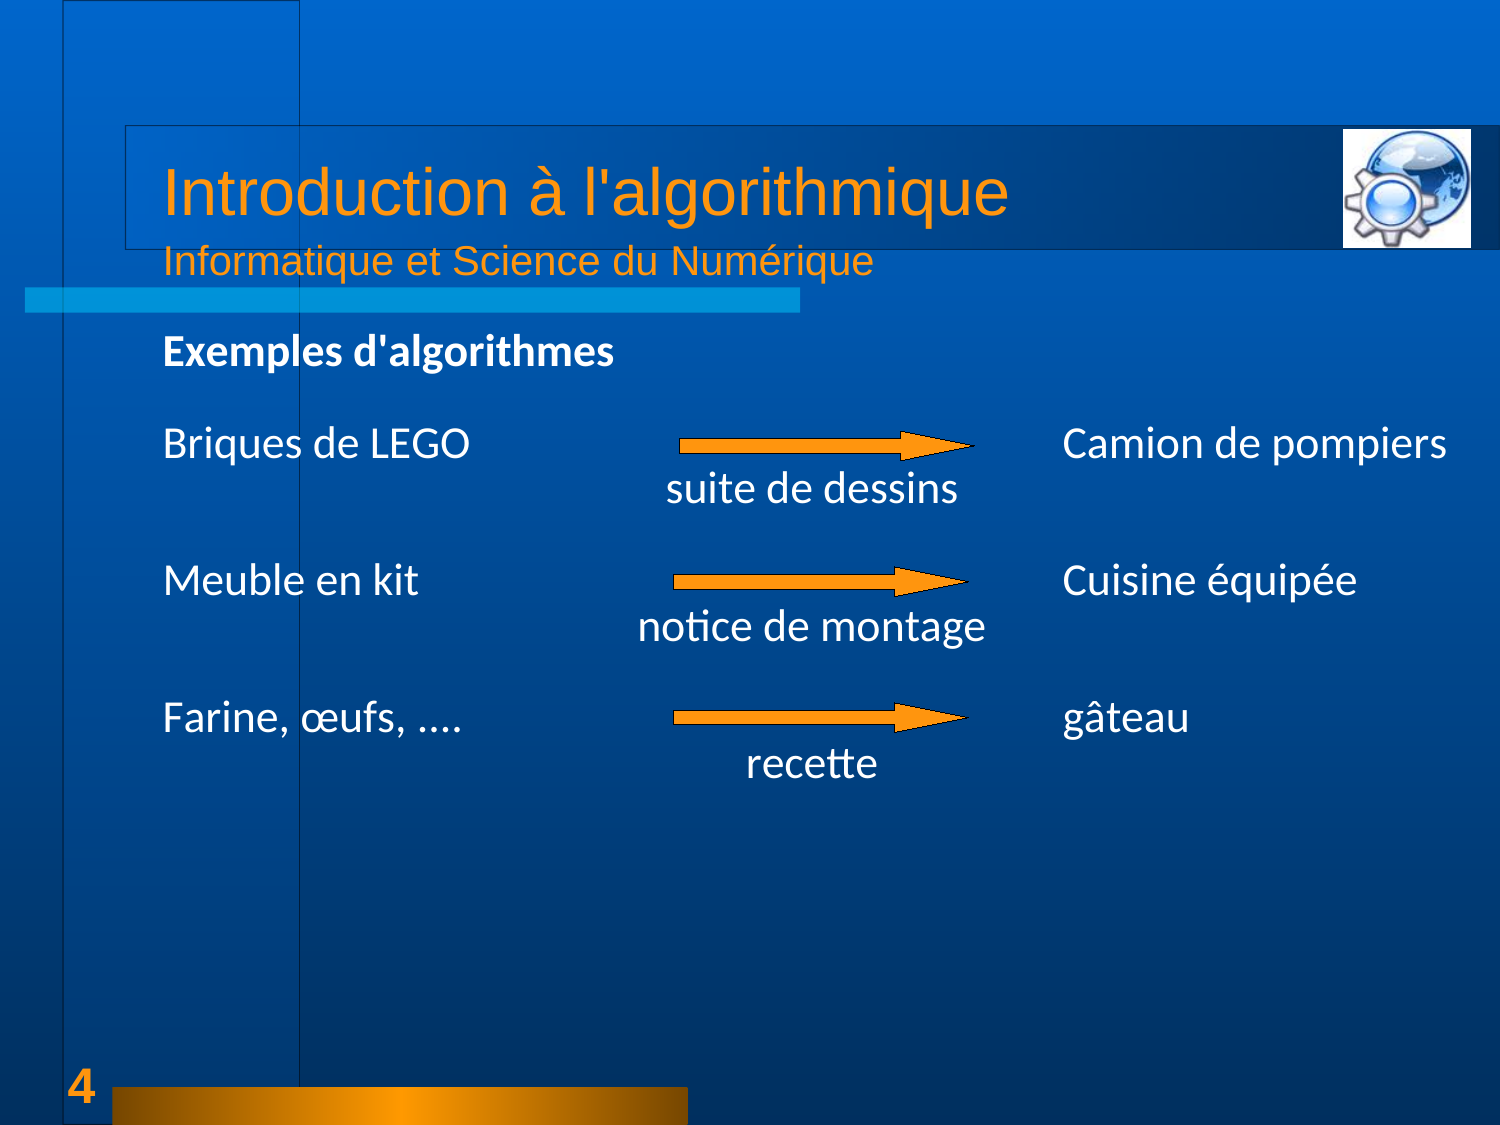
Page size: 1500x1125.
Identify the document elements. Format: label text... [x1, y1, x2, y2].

text_box [679, 431, 975, 461]
picture [1343, 129, 1471, 248]
text_box [673, 702, 969, 733]
text_box [673, 566, 969, 597]
text_box Exemples d'algorithmes Briques de LEGO Camion de pompiers suite de dessins Meuble en kit Cuisine équipée notice de montage Farine, œufs, .... gâteau recette [147, 324, 1477, 898]
